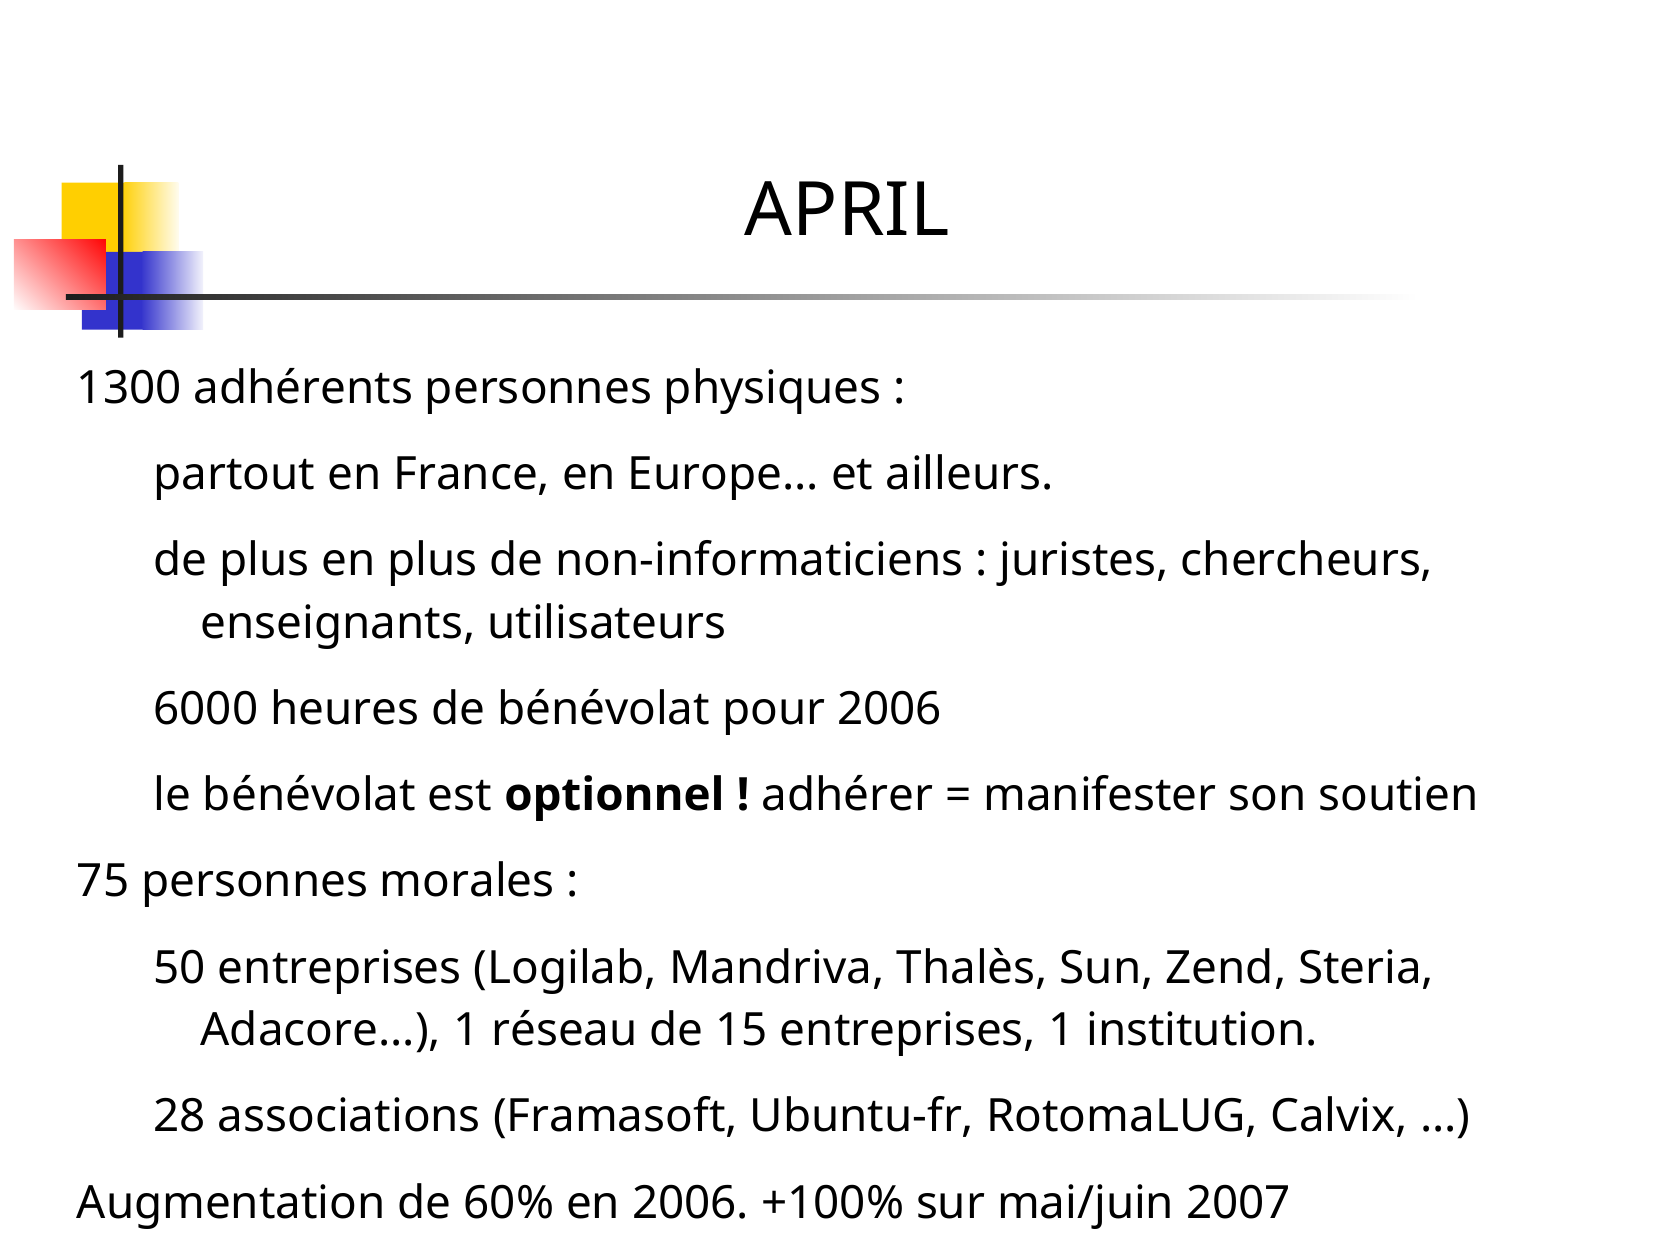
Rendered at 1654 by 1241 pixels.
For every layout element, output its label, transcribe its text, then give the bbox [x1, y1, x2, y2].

title APRIL [121, 110, 1534, 303]
list 1300 adhérents personnes physiques : partout en France, en Europe... et ailleurs. de plus en plus de non-informaticiens : juristes, chercheurs, enseignants, utilisateurs 6000 heures de bénévolat pour 2006 le bénévolat est optionnel ! adhérer = manifester son soutien 75 personnes morales : 50 entreprises (Logilab, Mandriva, Thalès, Sun, Zend, Steria, Adacore...), 1 réseau de 15 entreprises, 1 institution. 28 associations (Framasoft, Ubuntu-fr, RotomaLUG, Calvix, ...) Augmentation de 60% en 2006. +100% sur mai/juin 2007 [59, 354, 1625, 1130]
